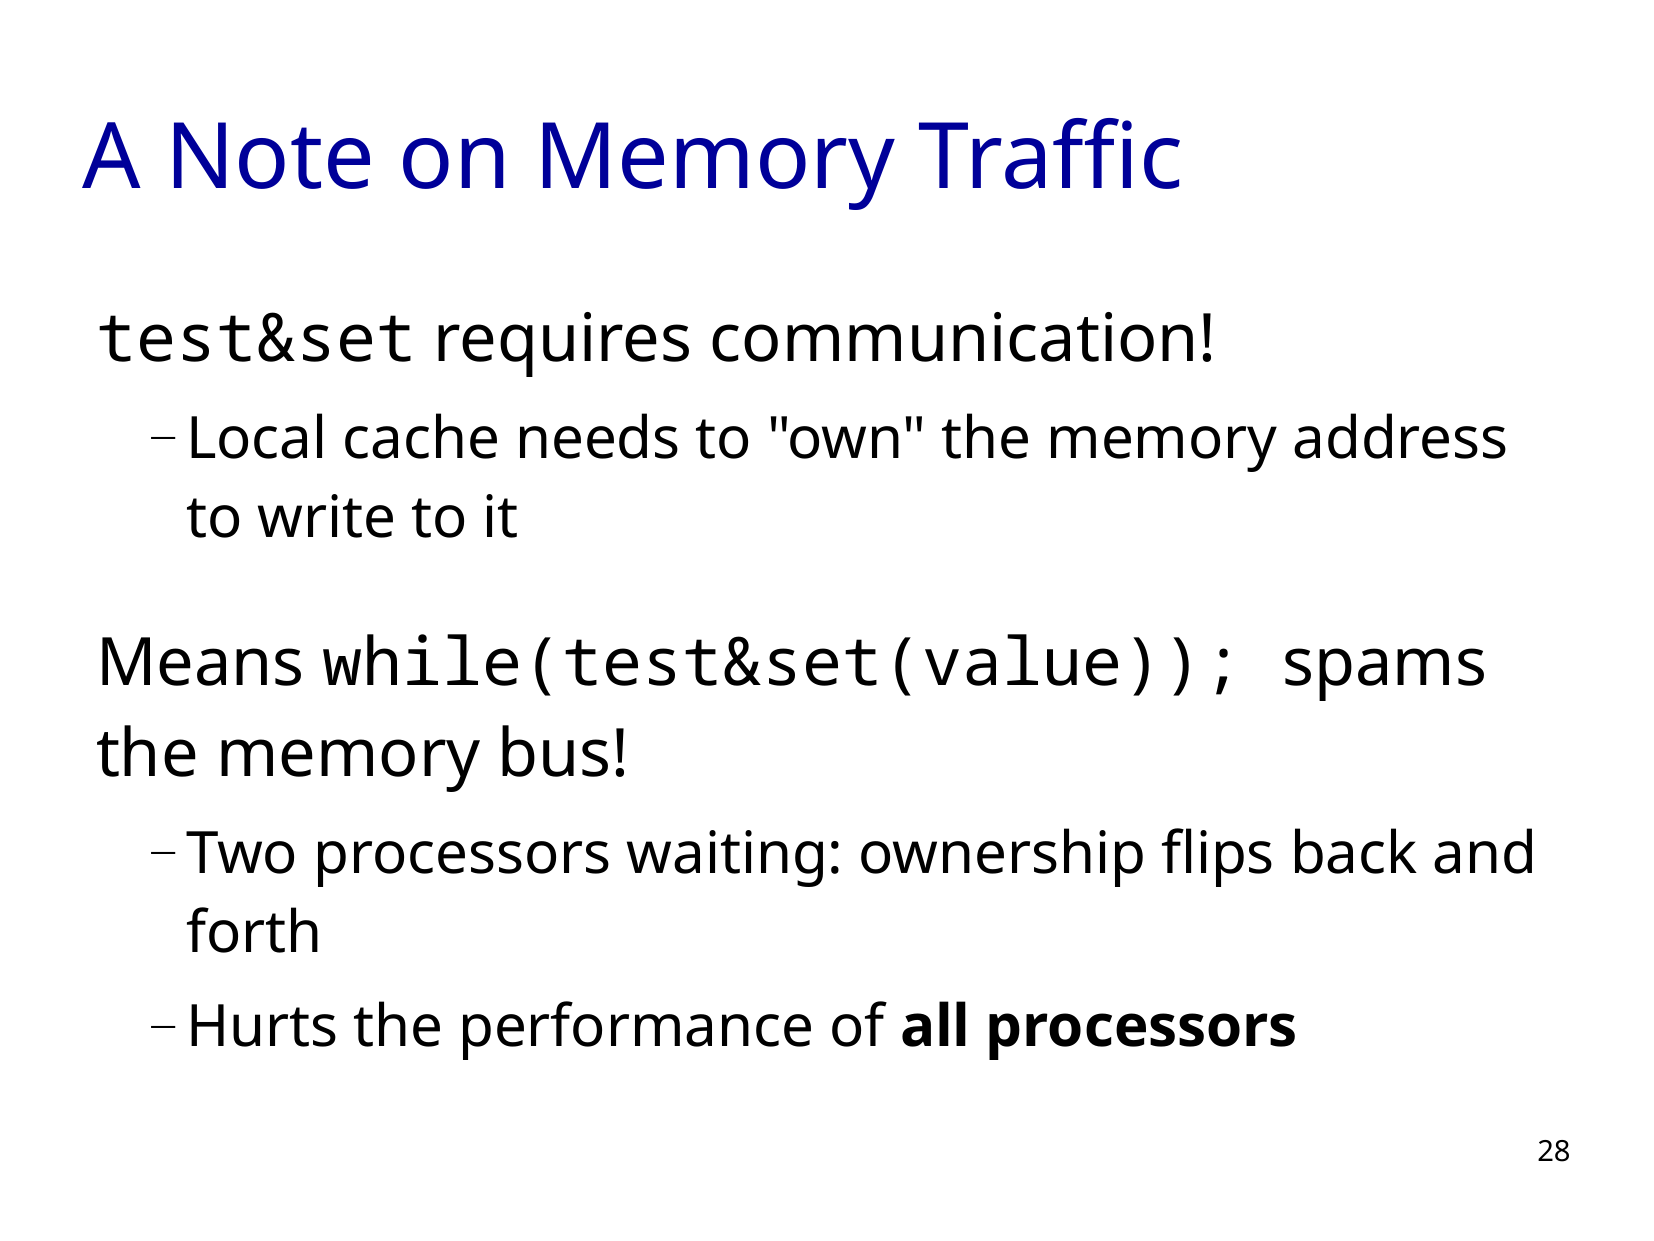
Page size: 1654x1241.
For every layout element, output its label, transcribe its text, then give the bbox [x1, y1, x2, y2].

title A Note on Memory Traffic [82, 49, 1571, 257]
list test&set requires communication! Local cache needs to "own" the memory address to write to it Means while(test&set(value)); spams the memory bus! Two processors waiting: ownership flips back and forth Hurts the performance of all processors [60, 290, 1571, 1096]
